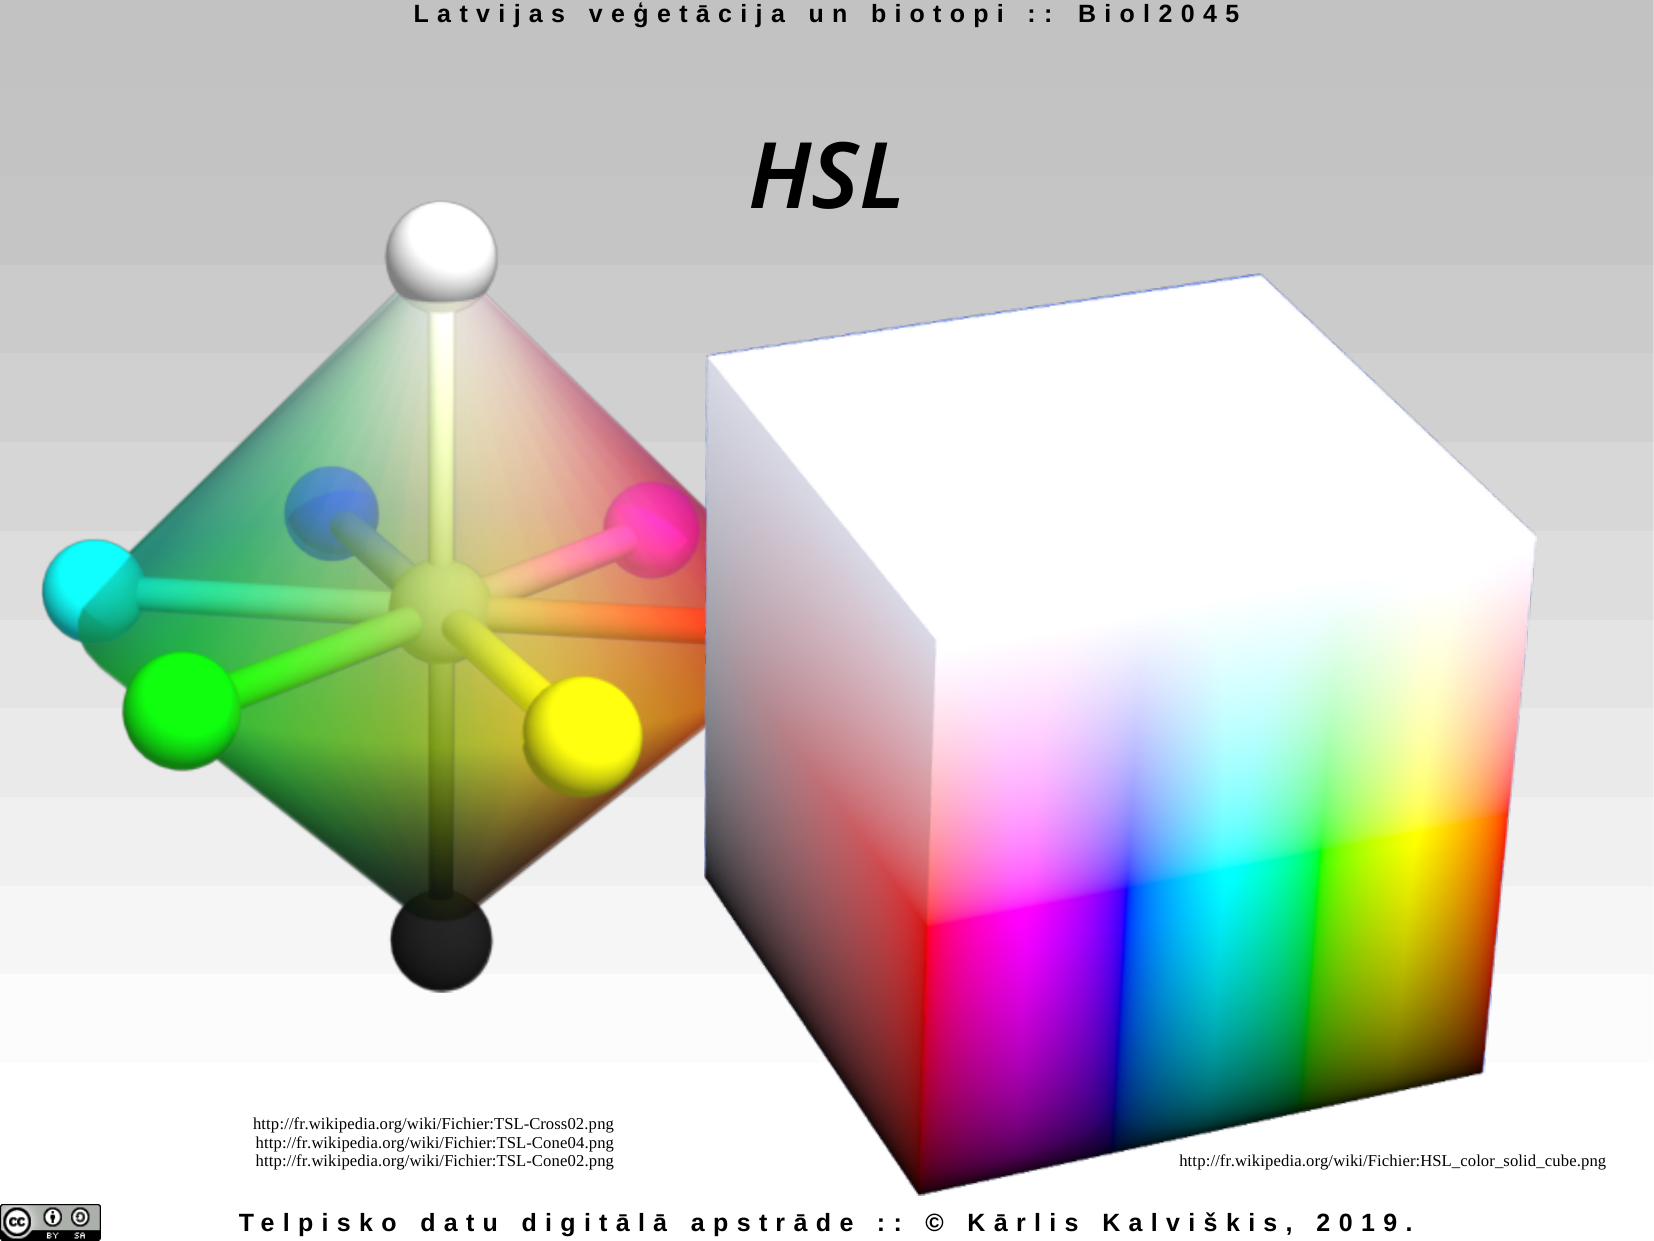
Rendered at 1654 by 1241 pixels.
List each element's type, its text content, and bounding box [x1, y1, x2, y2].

picture [0, 0, 1654, 1241]
text_box http://fr.wikipedia.org/wiki/Fichier:HSL_color_solid_cube.png [1537, 1151, 1608, 1171]
text_box http://fr.wikipedia.org/wiki/Fichier:TSL-Cross02.png http://fr.wikipedia.org/wiki/Fichier:TSL-Cone04.png http://fr.wikipedia.org/wiki/Fichier:TSL-Cone02.png [253, 1114, 615, 1171]
title HSL [29, 49, 1625, 296]
